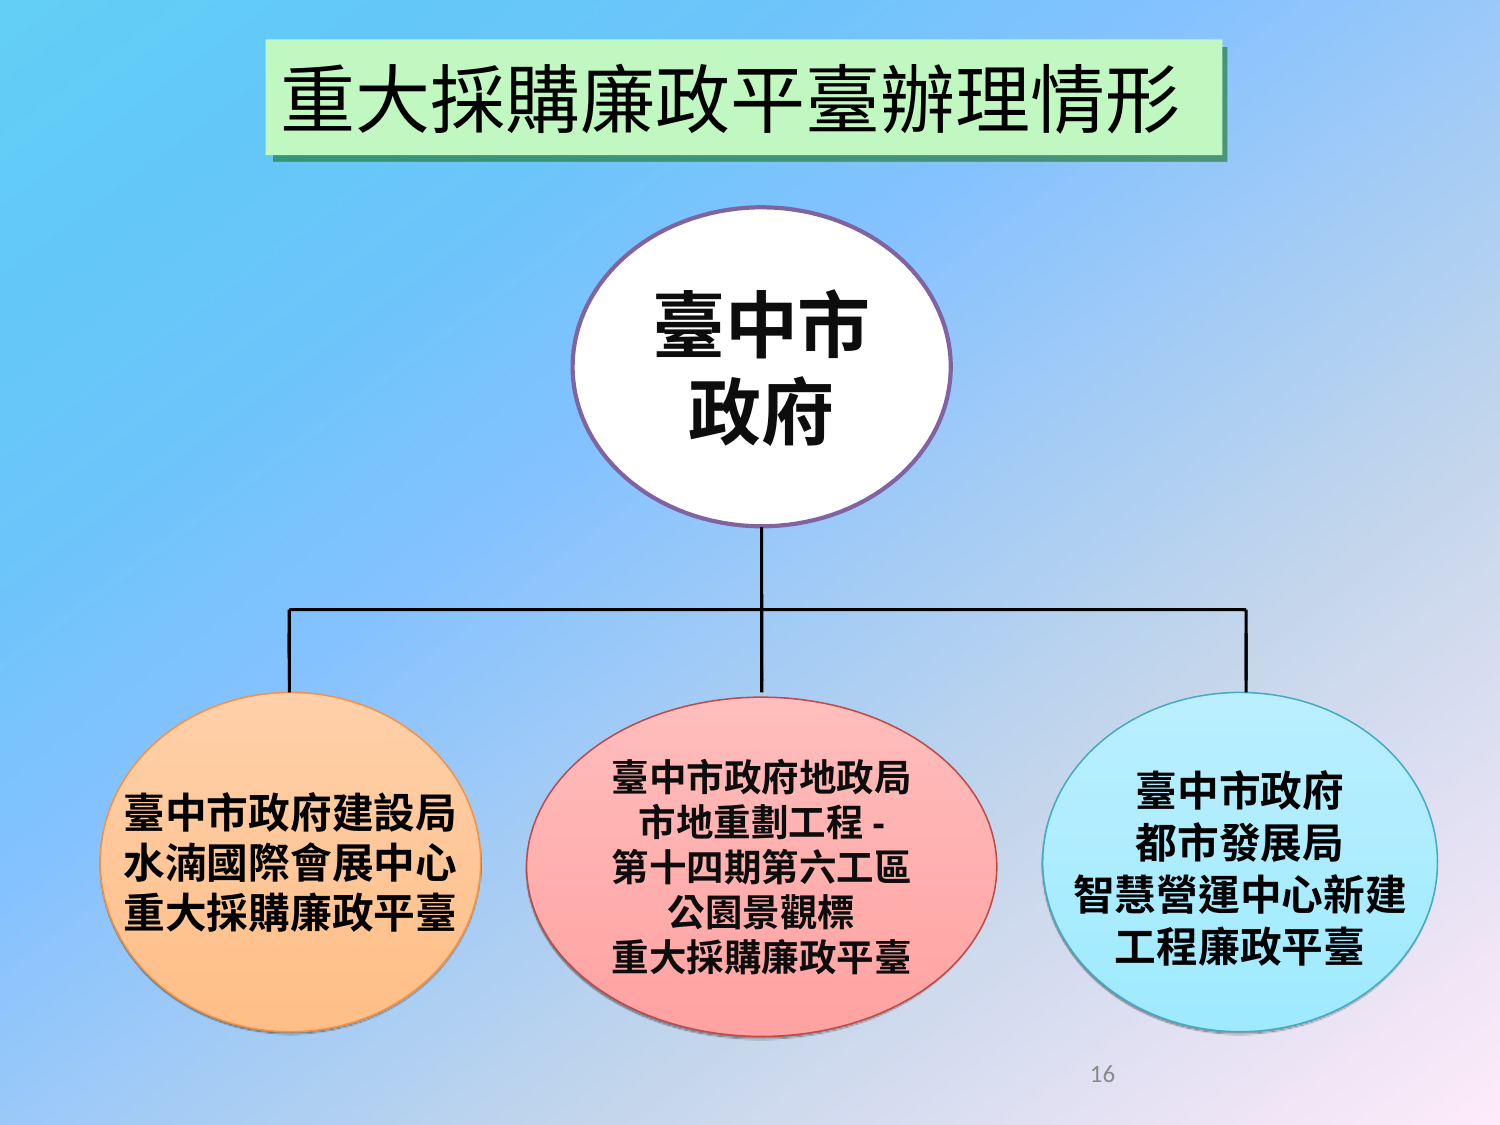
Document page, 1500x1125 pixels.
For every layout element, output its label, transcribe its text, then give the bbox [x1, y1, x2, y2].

text_box [1074, 1042, 1426, 1103]
text_box 臺中市政府建設局 水湳國際會展中心 重大採購廉政平臺 [100, 692, 481, 1032]
text_box 臺中市政府地政局 市地重劃工程- 第十四期第六工區 公園景觀標 重大採購廉政平臺 [526, 697, 997, 1037]
text_box 重大採購廉政平臺辦理情形 [265, 39, 1223, 156]
text_box 臺中市 政府 [572, 207, 951, 527]
text_box 臺中市政府 都市發展局 智慧營運中心新建 工程廉政平臺 [1042, 692, 1438, 1032]
